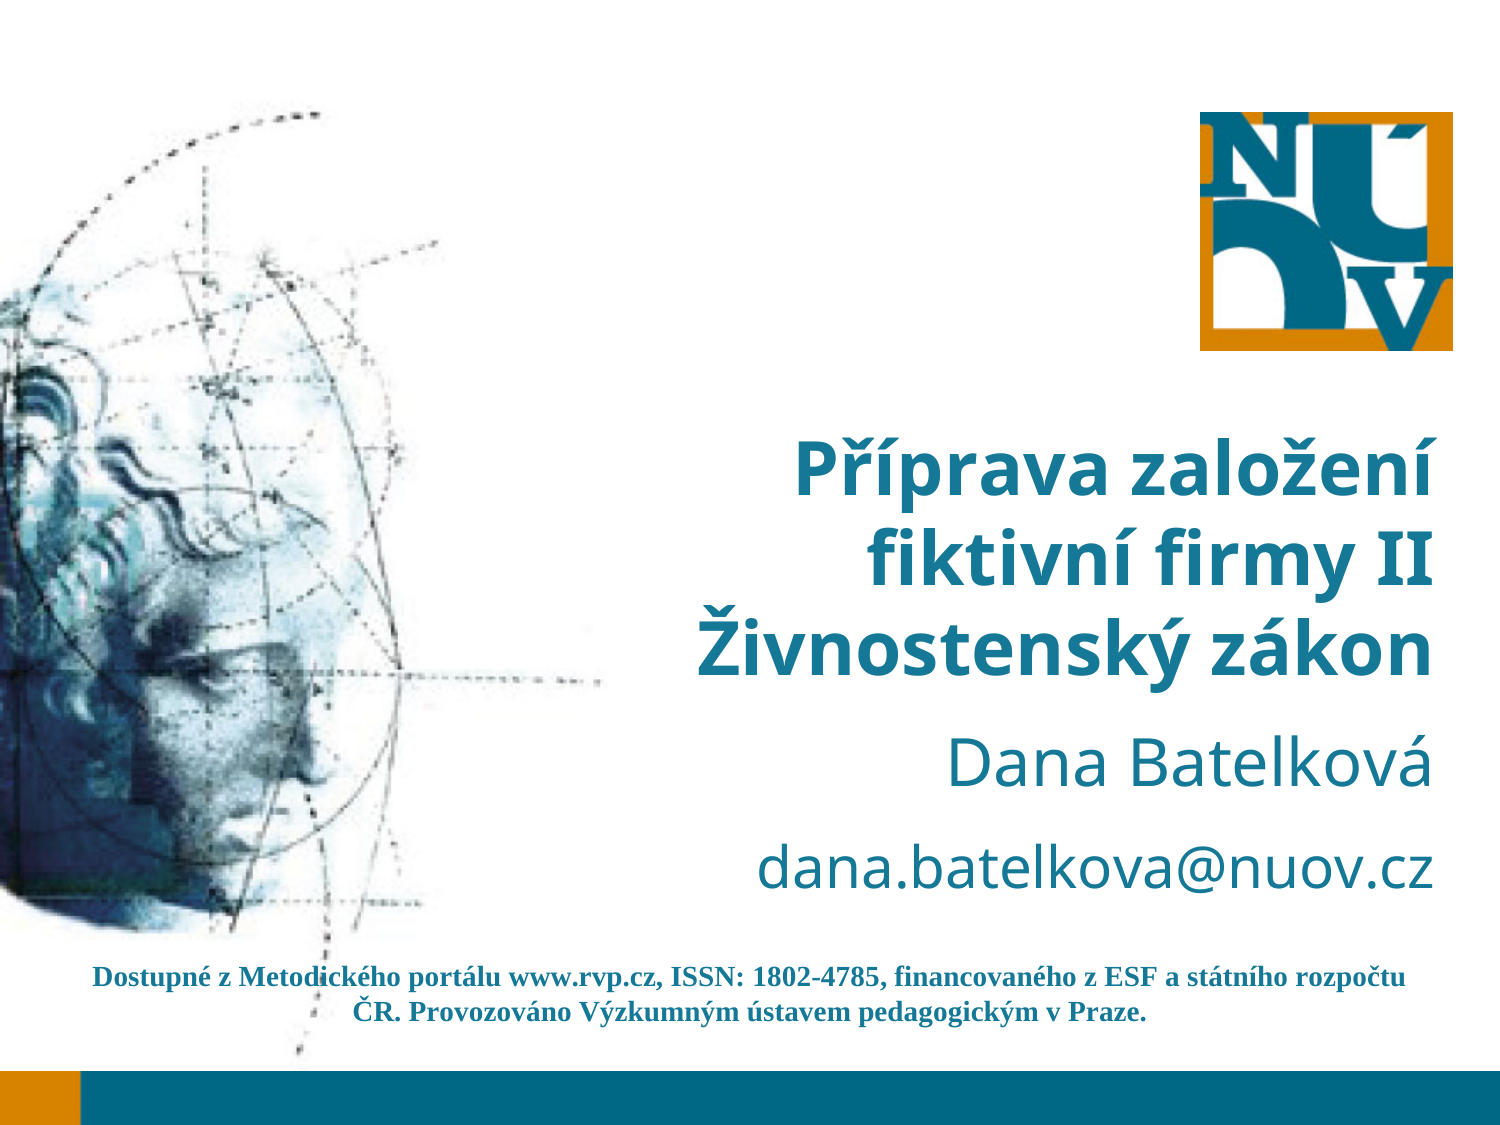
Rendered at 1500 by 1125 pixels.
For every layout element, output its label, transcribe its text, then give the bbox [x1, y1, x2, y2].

text_box Příprava založení fiktivní firmy II Živnostenský zákon Dana Batelková dana.batelkova@nuov.cz [487, 412, 1450, 908]
text_box Dostupné z Metodického portálu www.rvp.cz, ISSN: 1802-4785, financovaného z ESF a státního rozpočtu ČR. Provozováno Výzkumným ústavem pedagogickým v Praze. [50, 950, 1451, 1103]
text_box [0, 99, 1500, 1125]
text_box [1200, 112, 1453, 352]
